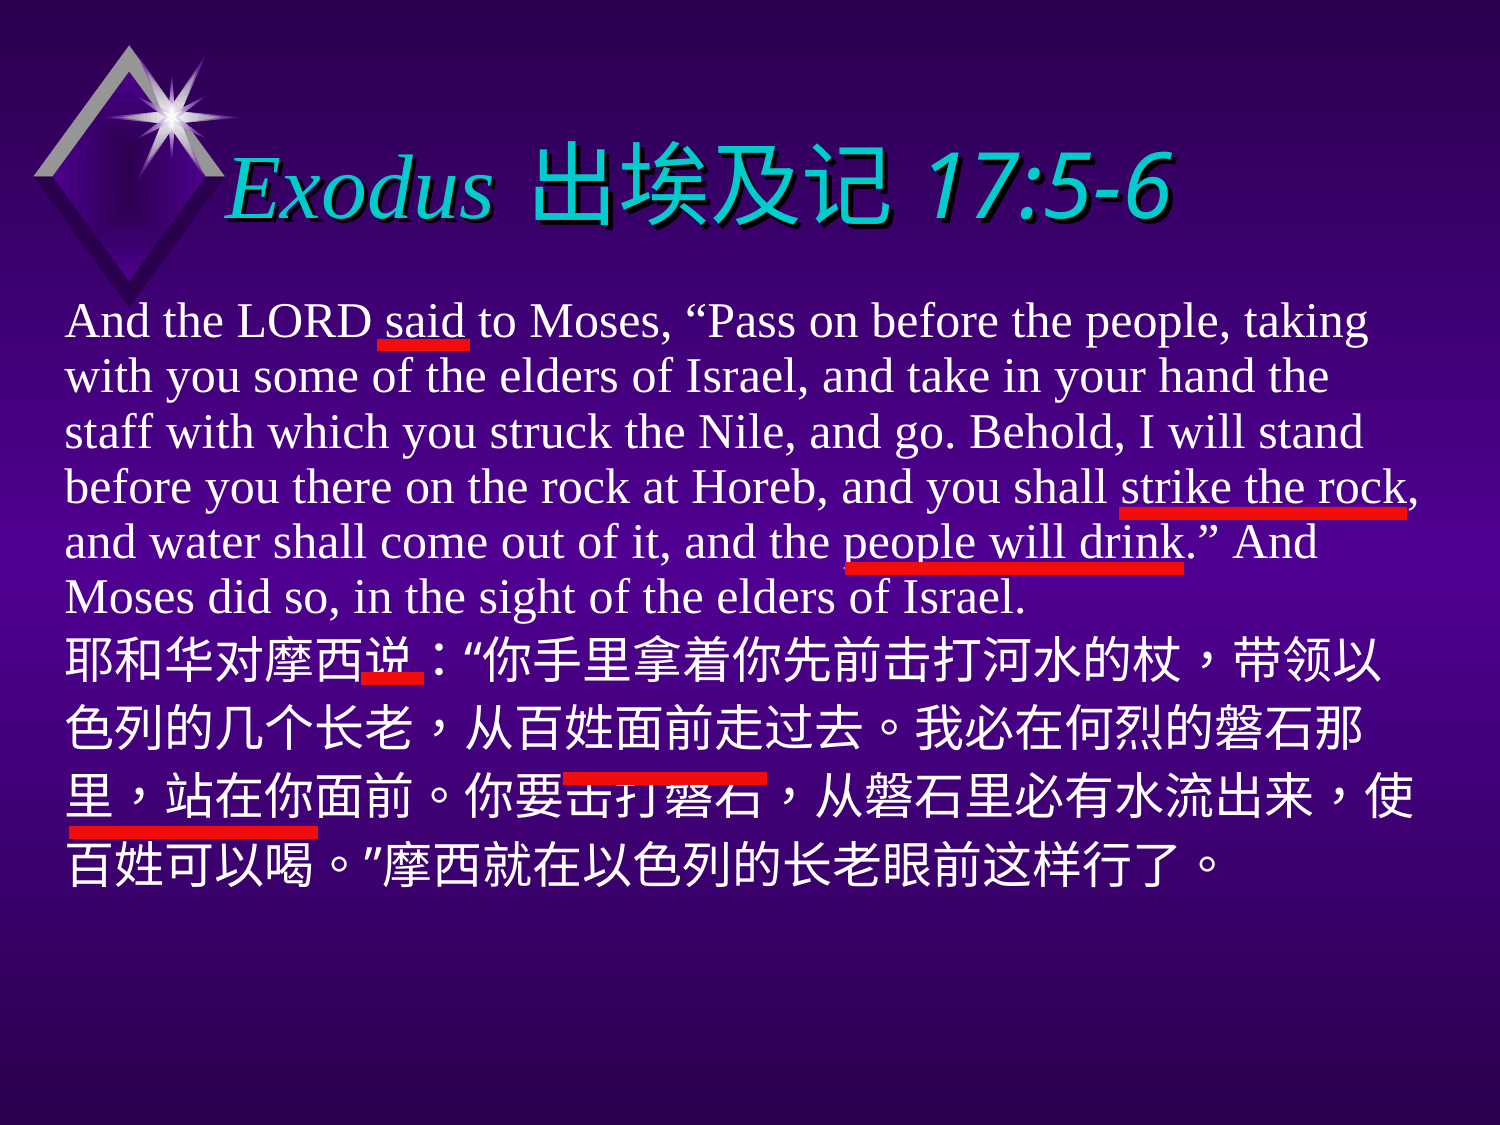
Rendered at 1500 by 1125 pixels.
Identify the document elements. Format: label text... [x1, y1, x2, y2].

text_box And the LORD said to Moses, “Pass on before the people, taking with you some of the elders of Israel, and take in your hand the staff with which you struck the Nile, and go. Behold, I will stand before you there on the rock at Horeb, and you shall strike the rock, and water shall come out of it, and the people will drink.” And Moses did so, in the sight of the elders of Israel. 耶和华对摩西说：“你手里拿着你先前击打河水的杖，带领以色列的几个长老，从百姓面前走过去。我必在何烈的磐石那里，站在你面前。你要击打磐石，从磐石里必有水流出来，使百姓可以喝。”摩西就在以色列的长老眼前这样行了。 [49, 285, 1445, 893]
title Exodus 出埃及记17:5-6 [224, 65, 1388, 285]
